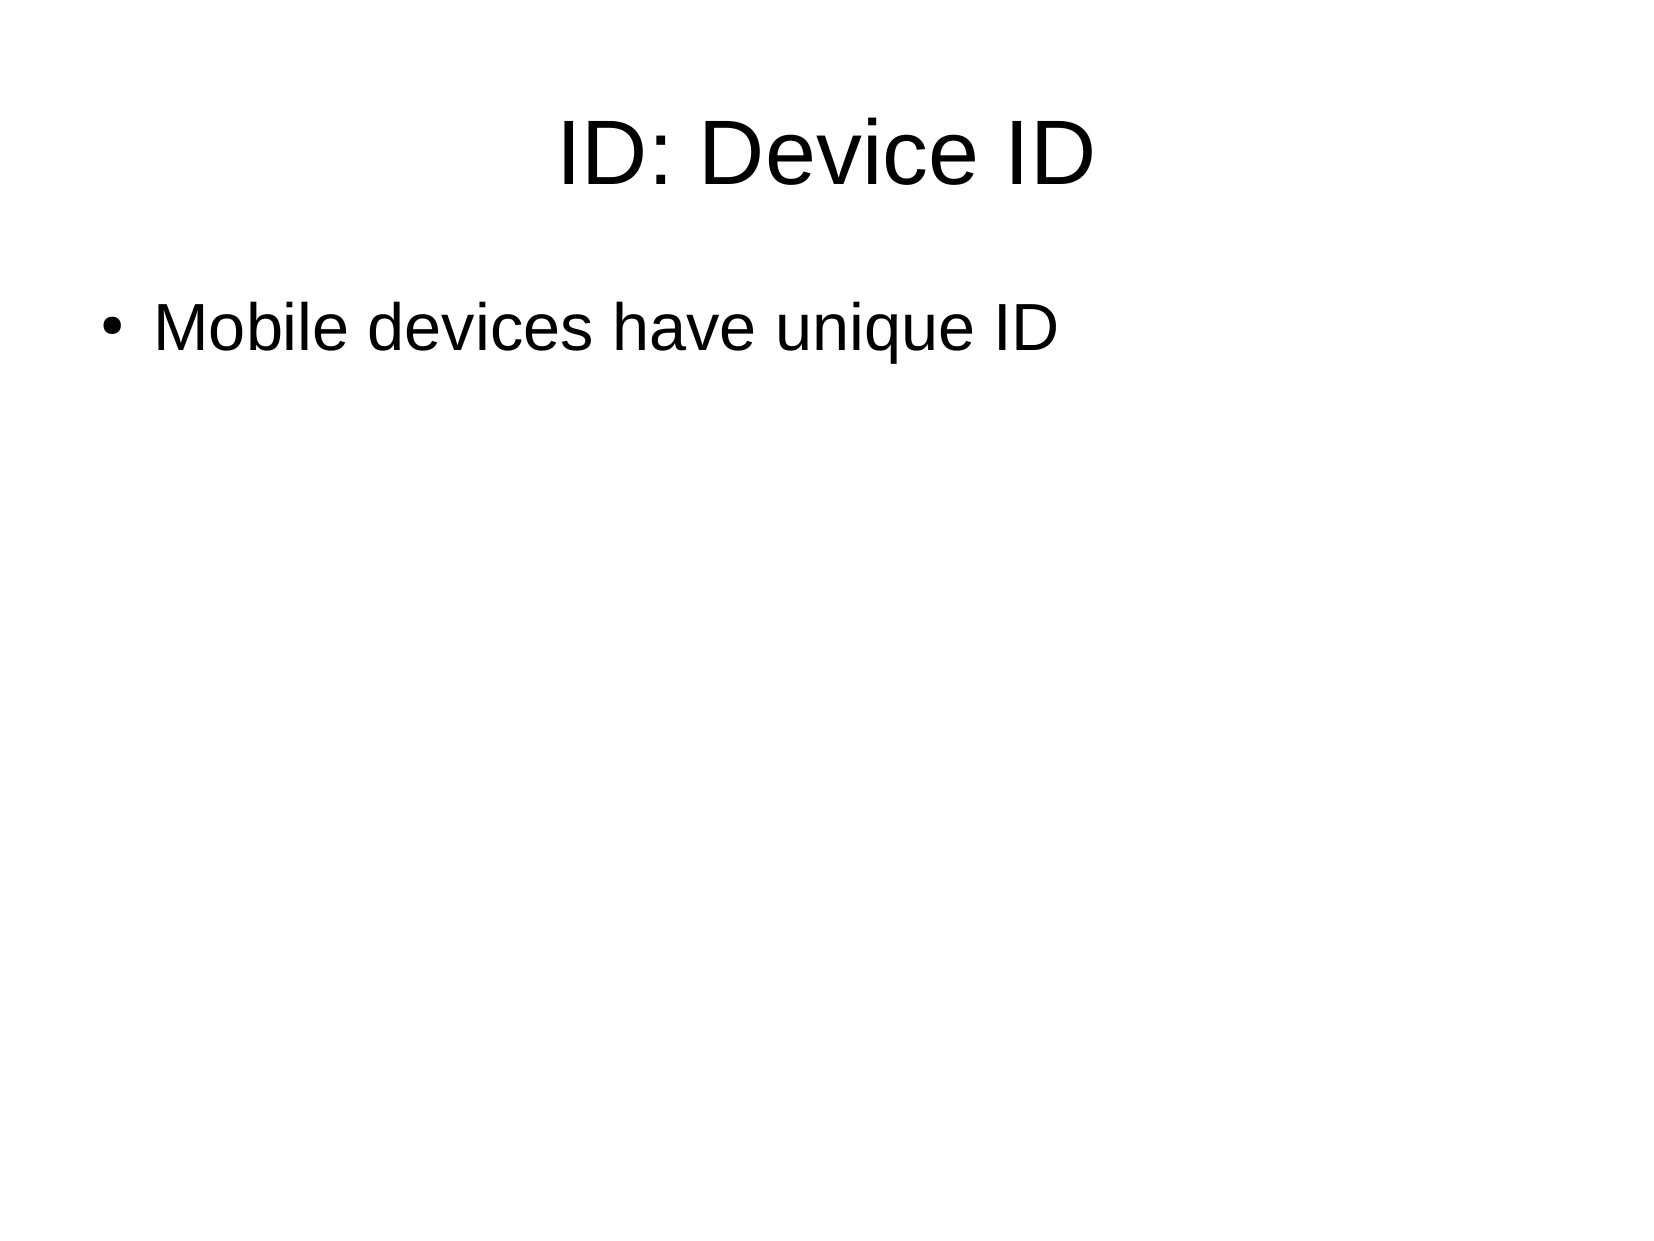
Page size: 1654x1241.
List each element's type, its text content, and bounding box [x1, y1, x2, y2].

title ID: Device ID [82, 49, 1571, 257]
list Mobile devices have unique ID [82, 290, 1538, 1010]
